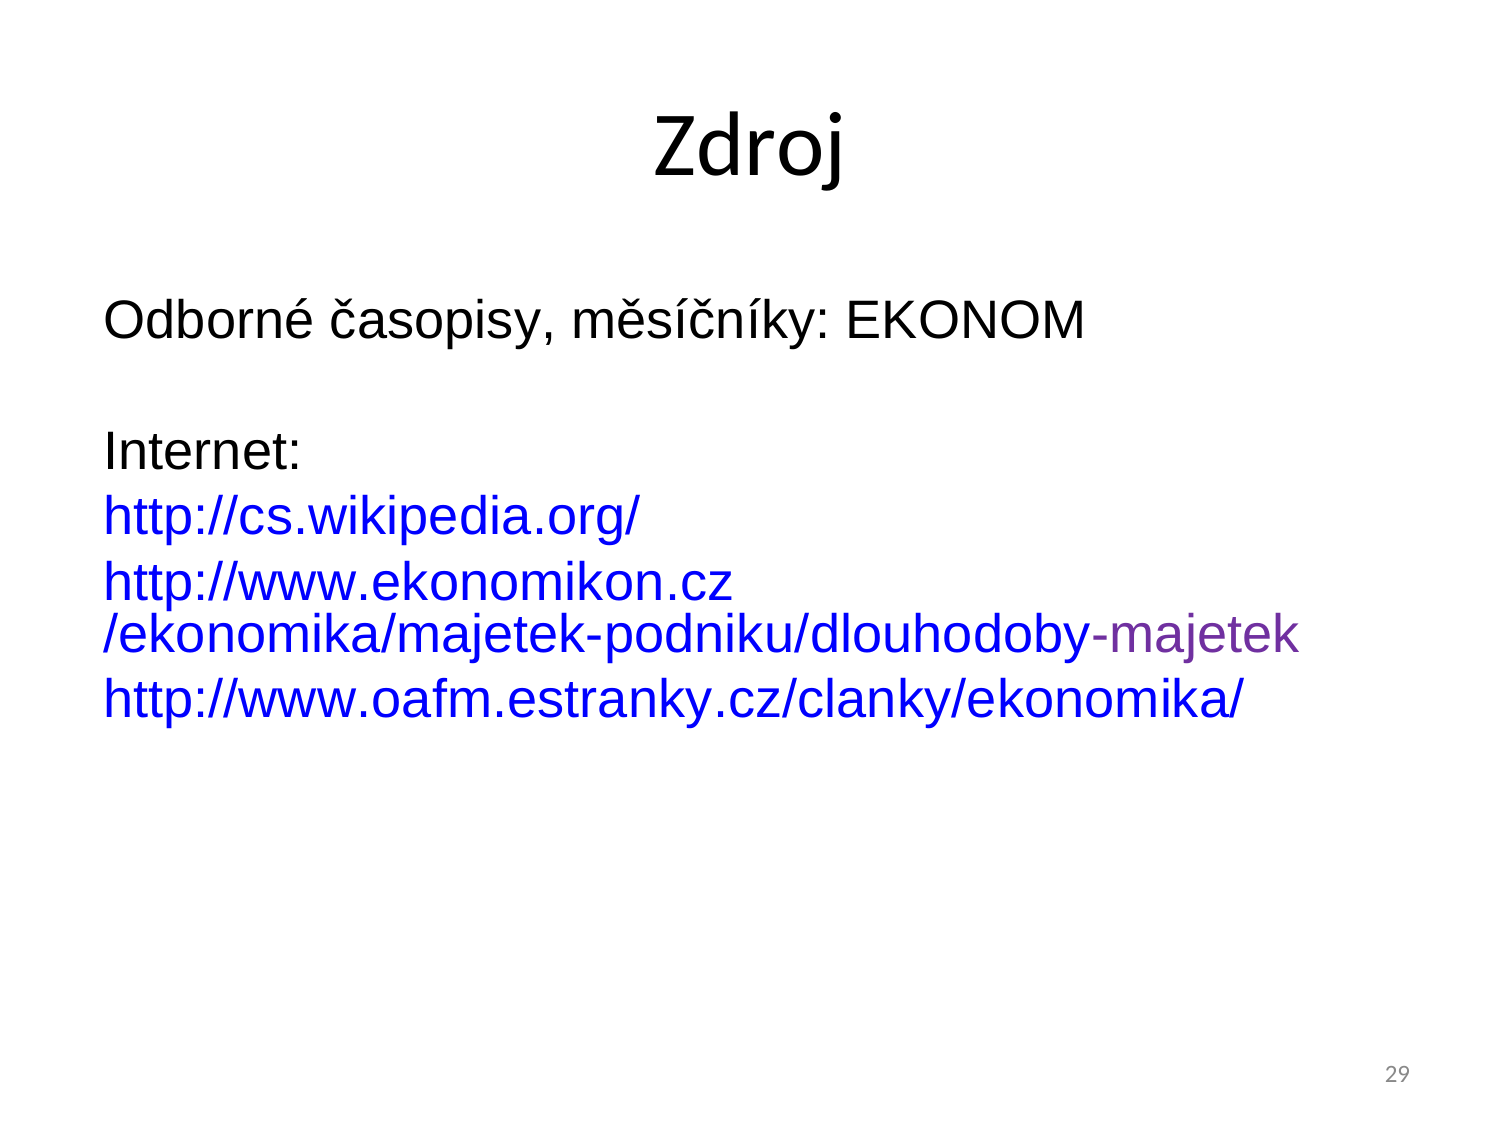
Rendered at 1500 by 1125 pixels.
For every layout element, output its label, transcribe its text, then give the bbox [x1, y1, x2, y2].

title Zdroj [75, 45, 1426, 233]
list Odborné časopisy, měsíčníky: EKONOM Internet: http://cs.wikipedia.org/ http://www.ekonomikon.cz/ekonomika/majetek-podniku/dlouhodoby-majetek http://www.oafm.estranky.cz/clanky/ekonomika/ [88, 208, 1439, 951]
text_box <číslo> [1074, 1042, 1426, 1103]
